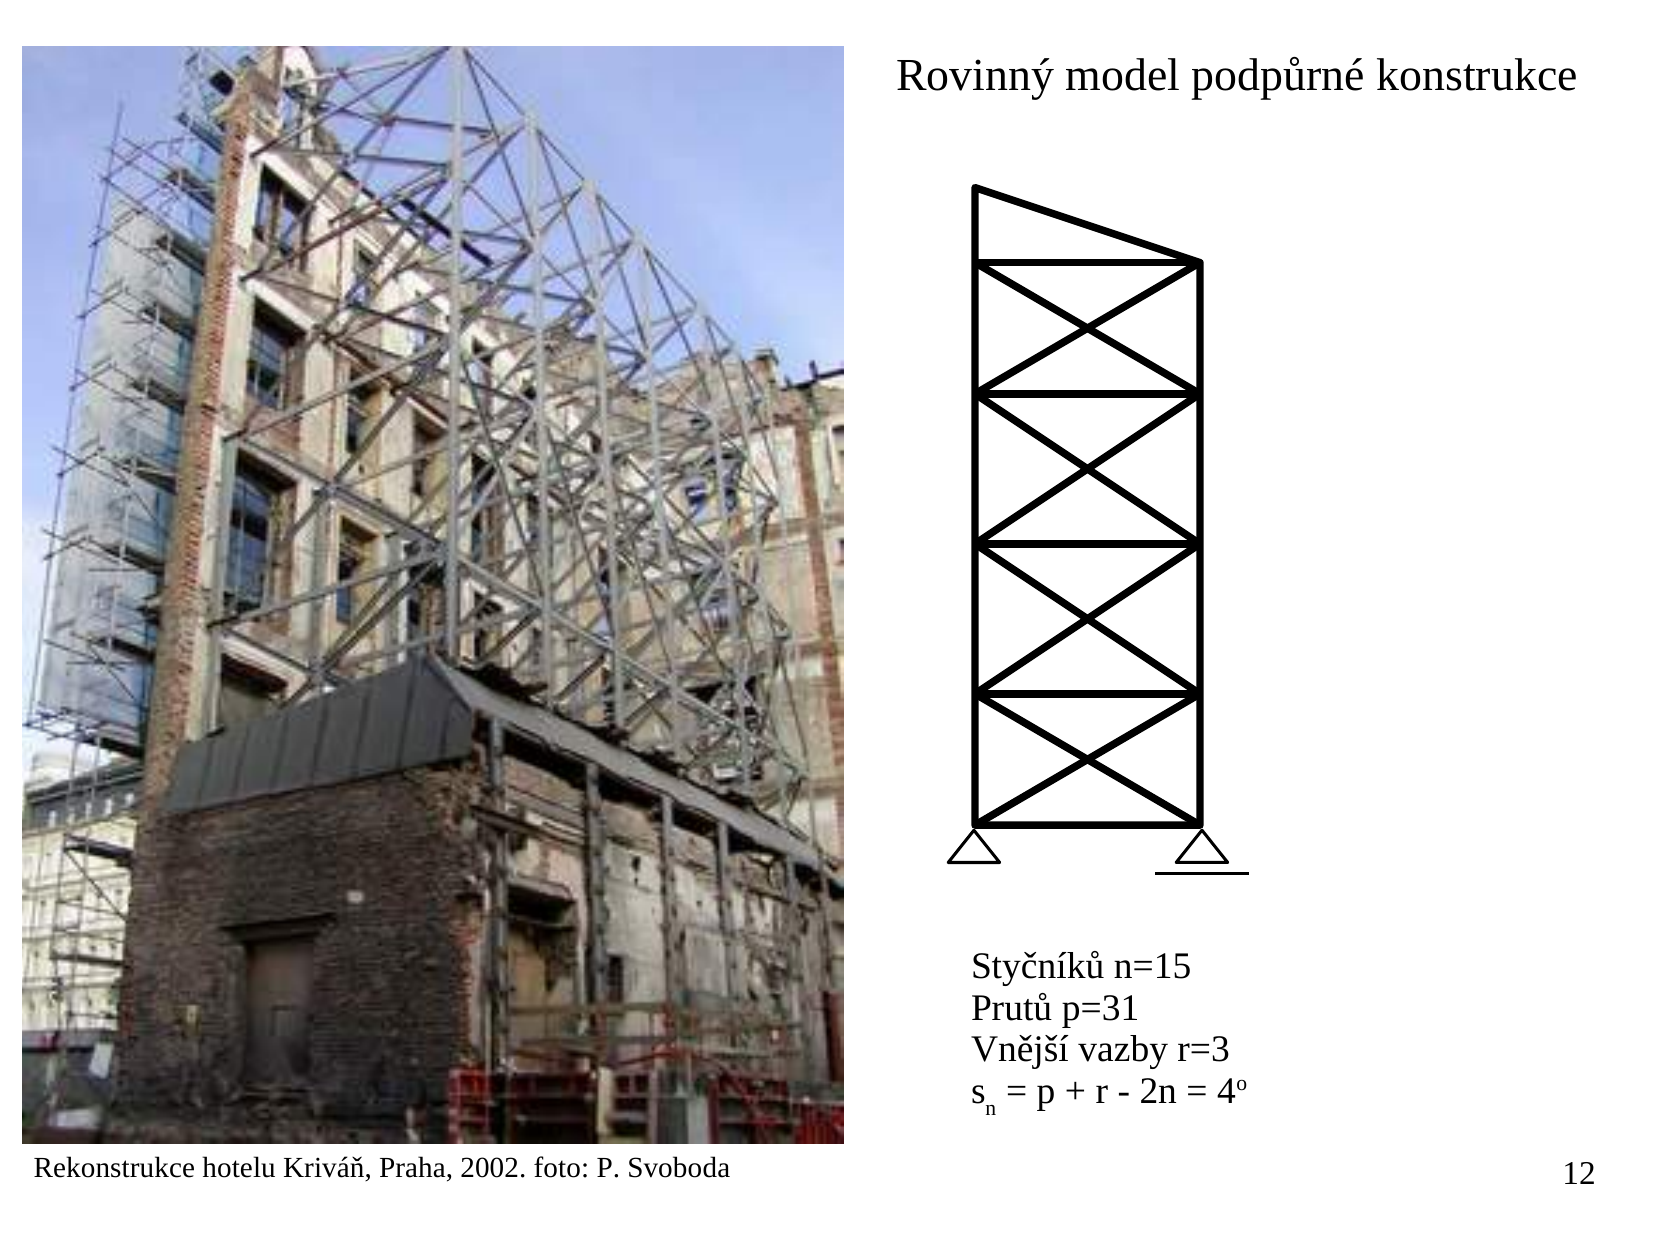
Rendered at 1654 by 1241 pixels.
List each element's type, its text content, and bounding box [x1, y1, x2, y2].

text_box Rekonstrukce hotelu Kriváň, Praha, 2002. foto: P. Svoboda [18, 1143, 826, 1195]
text_box Rovinný model podpůrné konstrukce [881, 42, 1613, 113]
text_box Styčníků n=15 Prutů p=31 Vnější vazby r=3 sn = p + r - 2n = 4o [956, 937, 1444, 1143]
picture [22, 46, 844, 1144]
